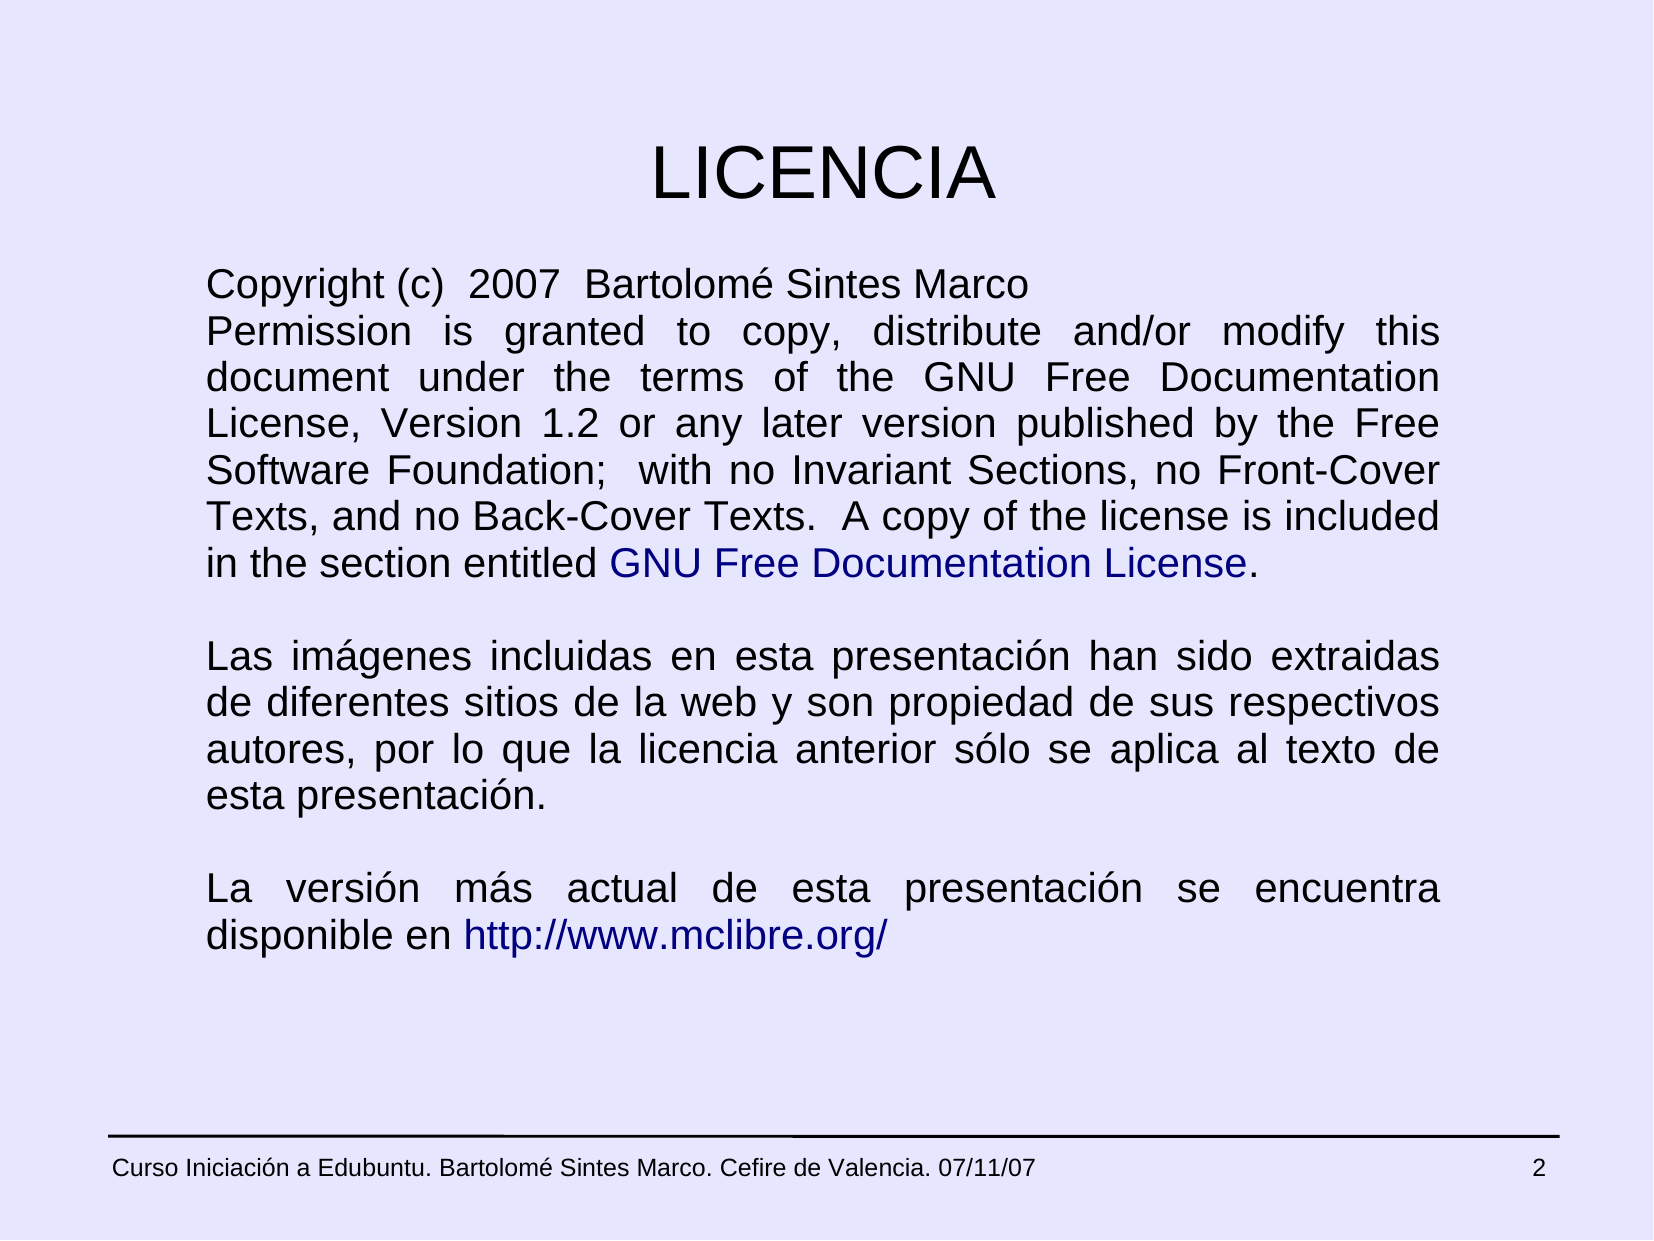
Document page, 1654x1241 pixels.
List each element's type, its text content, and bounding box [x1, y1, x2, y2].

text_box LICENCIA Copyright (c) 2007 Bartolomé Sintes Marco Permission is granted to copy, distribute and/or modify this document under the terms of the GNU Free Documentation License, Version 1.2 or any later version published by the Free Software Foundation; with no Invariant Sections, no Front-Cover Texts, and no Back-Cover Texts. A copy of the license is included in the section entitled GNU Free Documentation License. Las imágenes incluidas en esta presentación han sido extraidas de diferentes sitios de la web y son propiedad de sus respectivos autores, por lo que la licencia anterior sólo se aplica al texto de esta presentación. La versión más actual de esta presentación se encuentra disponible en http://www.mclibre.org/ [205, 130, 1442, 1010]
